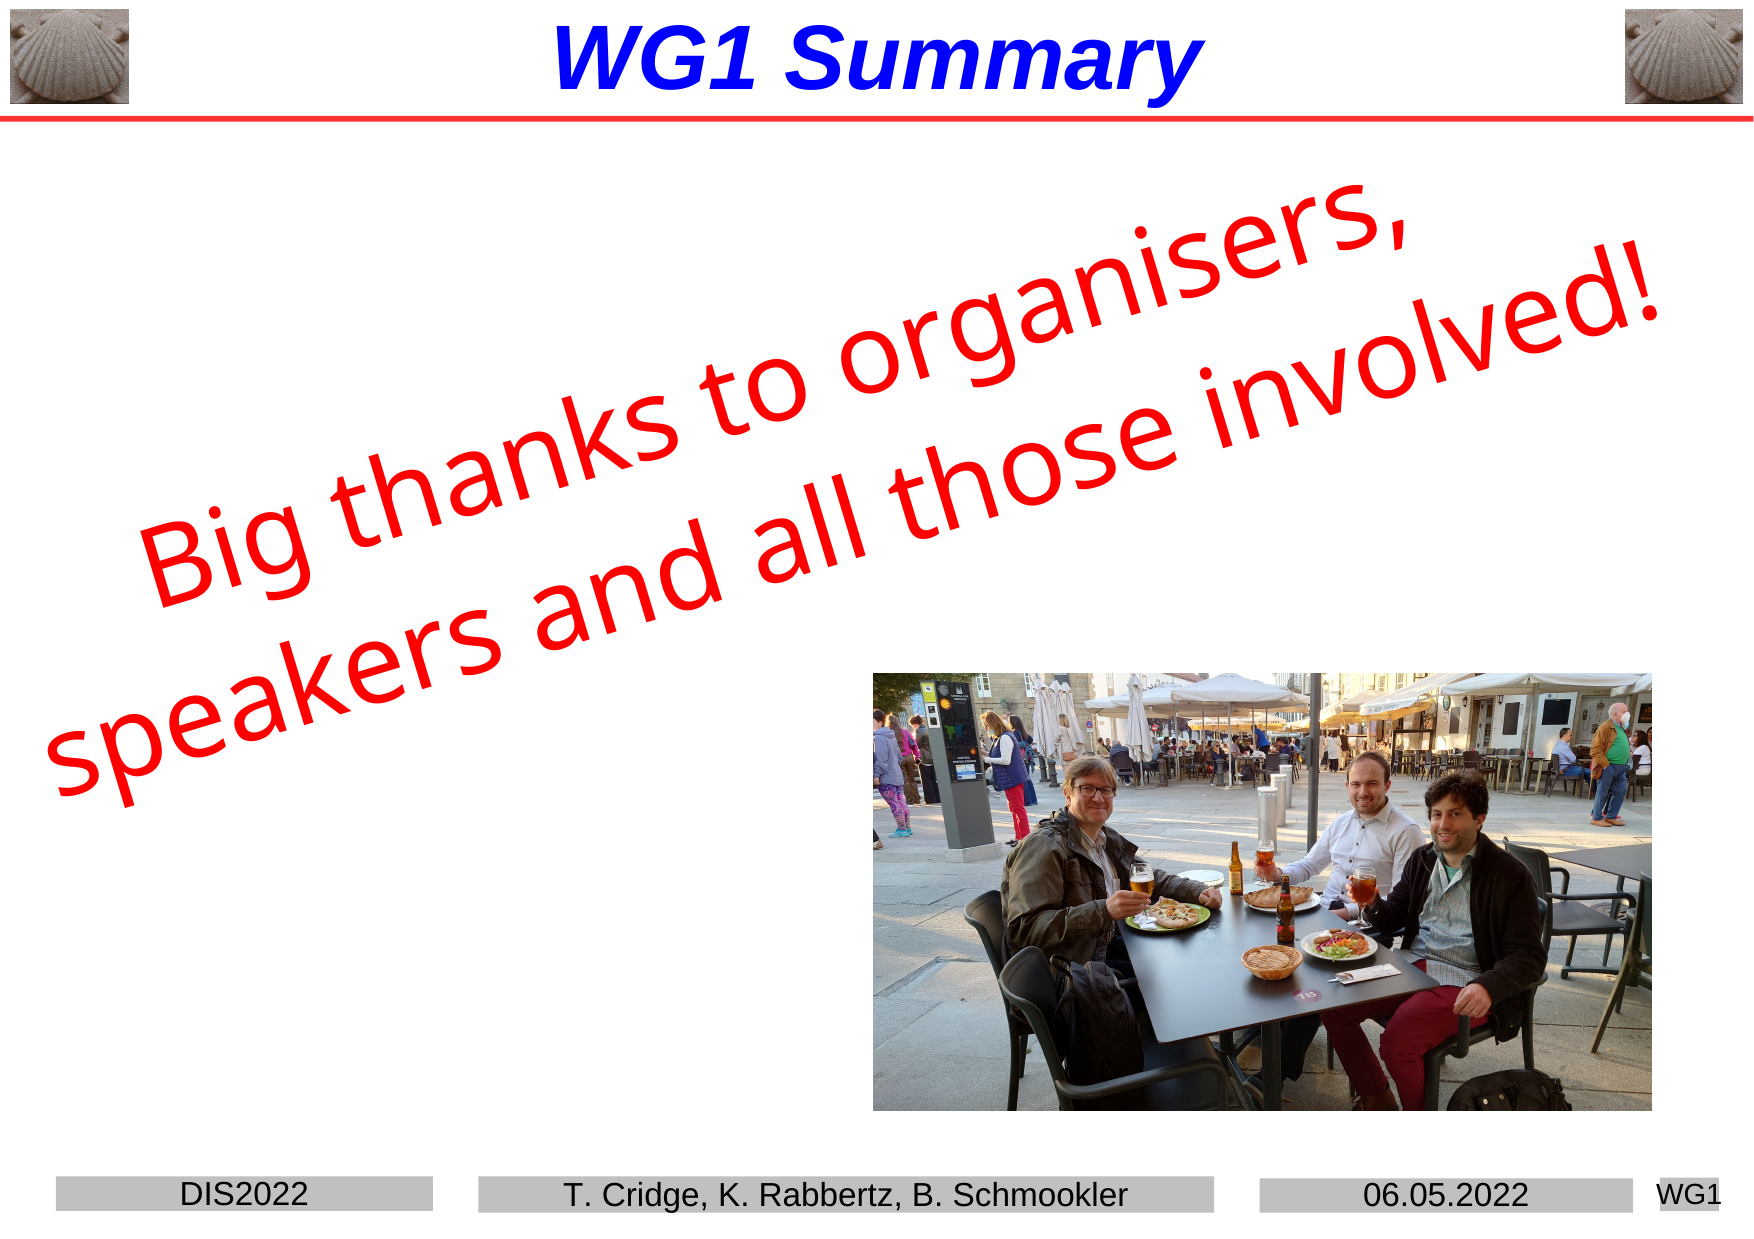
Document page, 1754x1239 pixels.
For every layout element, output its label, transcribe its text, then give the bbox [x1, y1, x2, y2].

picture [10, 9, 124, 104]
title WG1 Summary [124, 0, 1630, 161]
picture [1630, 9, 1743, 104]
text_box Big thanks to organisers, speakers and all those involved! [0, 37, 1729, 925]
picture [873, 673, 1652, 1111]
